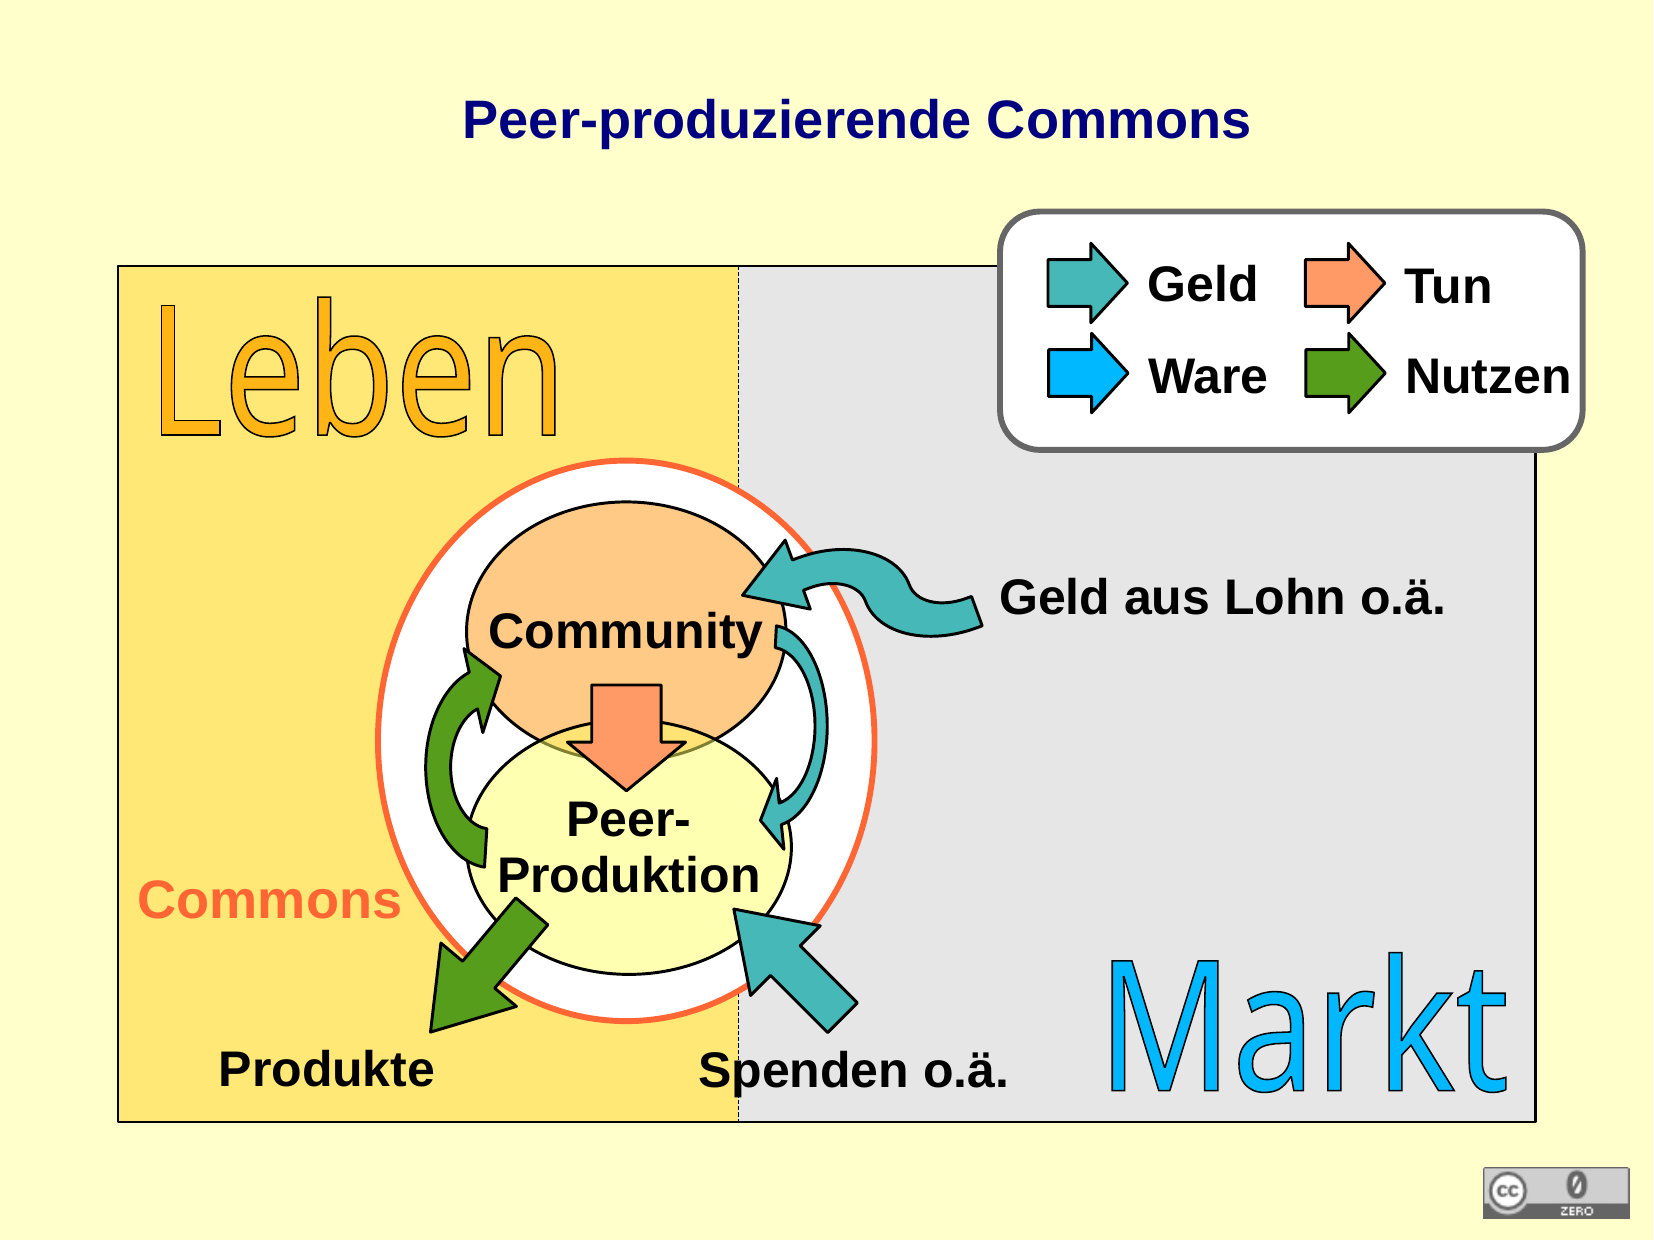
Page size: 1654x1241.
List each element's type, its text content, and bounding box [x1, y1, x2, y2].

text_box Commons [122, 862, 438, 943]
text_box Leben [402, 335, 470, 437]
picture [1483, 1167, 1630, 1219]
text_box Markt [1327, 991, 1375, 1091]
text_box Leben [317, 297, 387, 437]
text_box Spenden o.ä. [683, 1034, 1052, 1111]
text_box Markt [1457, 970, 1506, 1093]
text_box Leben [489, 335, 555, 436]
text_box Community [466, 501, 786, 741]
text_box Leben [161, 305, 220, 436]
text_box Nutzen [1390, 341, 1599, 417]
text_box Produkte [203, 1033, 470, 1110]
text_box Markt [1112, 960, 1218, 1091]
text_box Leben [231, 335, 299, 437]
text_box Ware [1133, 341, 1293, 417]
text_box Markt [1389, 952, 1455, 1091]
title Peer-produzierende Commons [121, 61, 1595, 178]
text_box [119, 211, 1583, 1121]
text_box Geld [1132, 249, 1283, 325]
text_box Tun [1390, 251, 1515, 327]
text_box Geld aus Lohn o.ä. [984, 562, 1462, 634]
text_box Peer- Produktion [467, 722, 792, 975]
text_box Markt [1238, 991, 1304, 1093]
